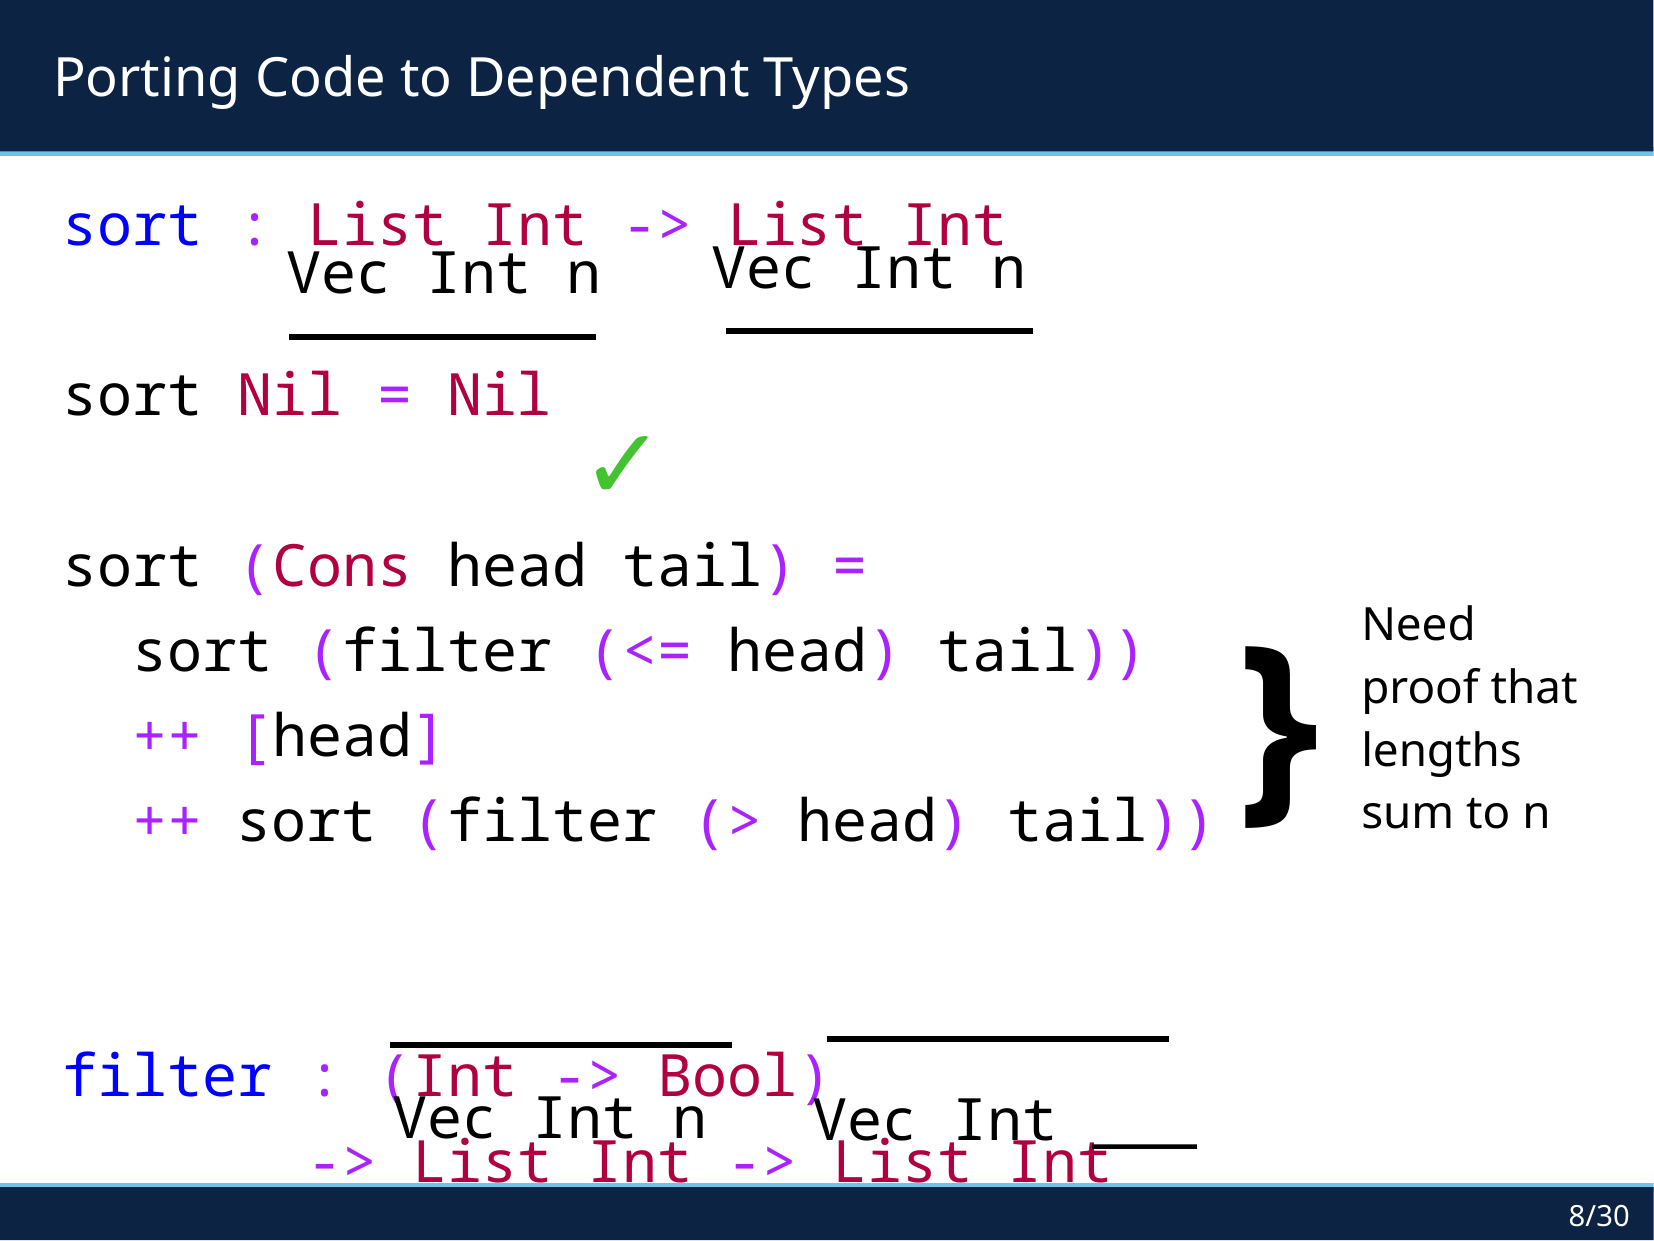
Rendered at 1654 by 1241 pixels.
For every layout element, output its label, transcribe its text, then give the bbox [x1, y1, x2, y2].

title Porting Code to Dependent Types [0, 0, 1654, 152]
text_box Vec Int ___ [797, 1074, 1282, 1161]
text_box Need proof that lengths sum to n [1346, 600, 1619, 834]
text_box ✓ [566, 392, 644, 528]
text_box sort : List Int -> List Int sort Nil = Nil sort (Cons head tail) = sort (filter (<= head) tail)) ++ [head] ++ sort (filter (> head) tail)) filter : (Int -> Bool) -> List Int -> List Int [47, 301, 1406, 1081]
text_box } [1222, 582, 1306, 847]
text_box Vec Int n [377, 1068, 780, 1164]
text_box Vec Int n [271, 223, 674, 319]
text_box Vec Int n [696, 217, 1099, 313]
